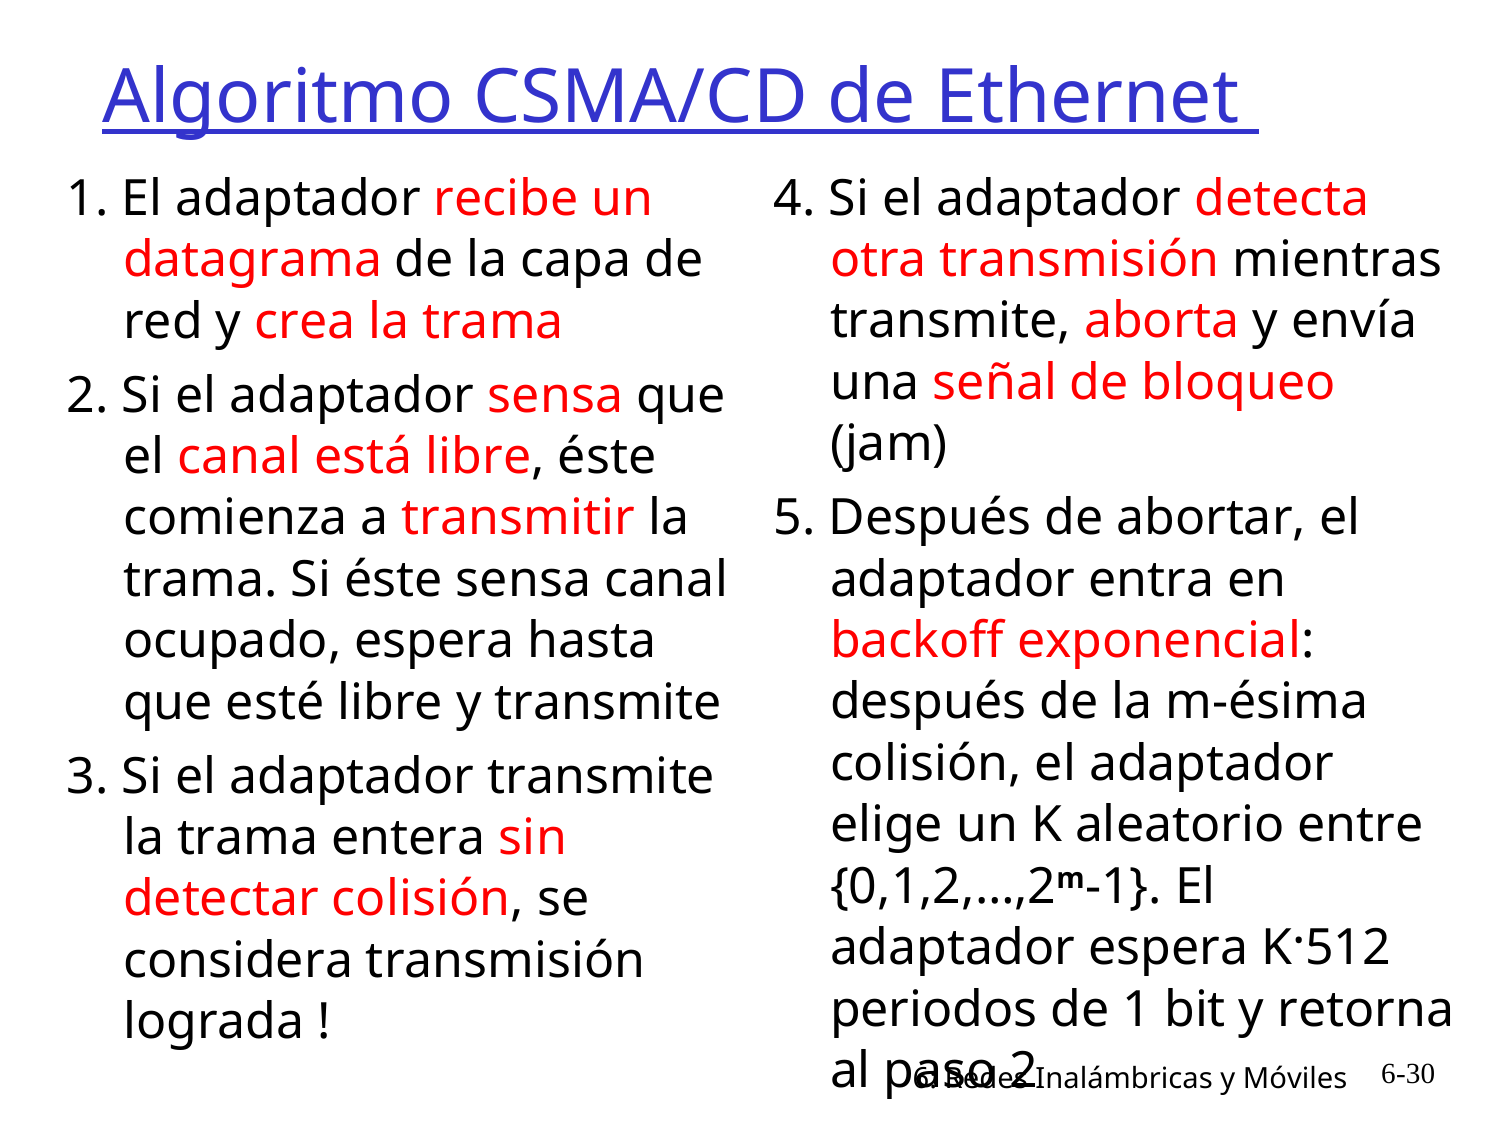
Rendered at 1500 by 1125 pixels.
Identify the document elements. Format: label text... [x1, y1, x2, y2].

title Algoritmo CSMA/CD de Ethernet [87, 0, 1363, 158]
list 4. Si el adaptador detecta otra transmisión mientras transmite, aborta y envía una señal de bloqueo (jam) 5. Después de abortar, el adaptador entra en backoff exponencial: después de la m-ésima colisión, el adaptador elige un K aleatorio entre {0,1,2,…,2m-1}. El adaptador espera K·512 periodos de 1 bit y retorna al paso 2 [759, 158, 1471, 1031]
list 1. El adaptador recibe un datagrama de la capa de red y crea la trama 2. Si el adaptador sensa que el canal está libre, éste comienza a transmitir la trama. Si éste sensa canal ocupado, espera hasta que esté libre y transmite 3. Si el adaptador transmite la trama entera sin detectar colisión, se considera transmisión lograda ! [52, 158, 766, 1043]
